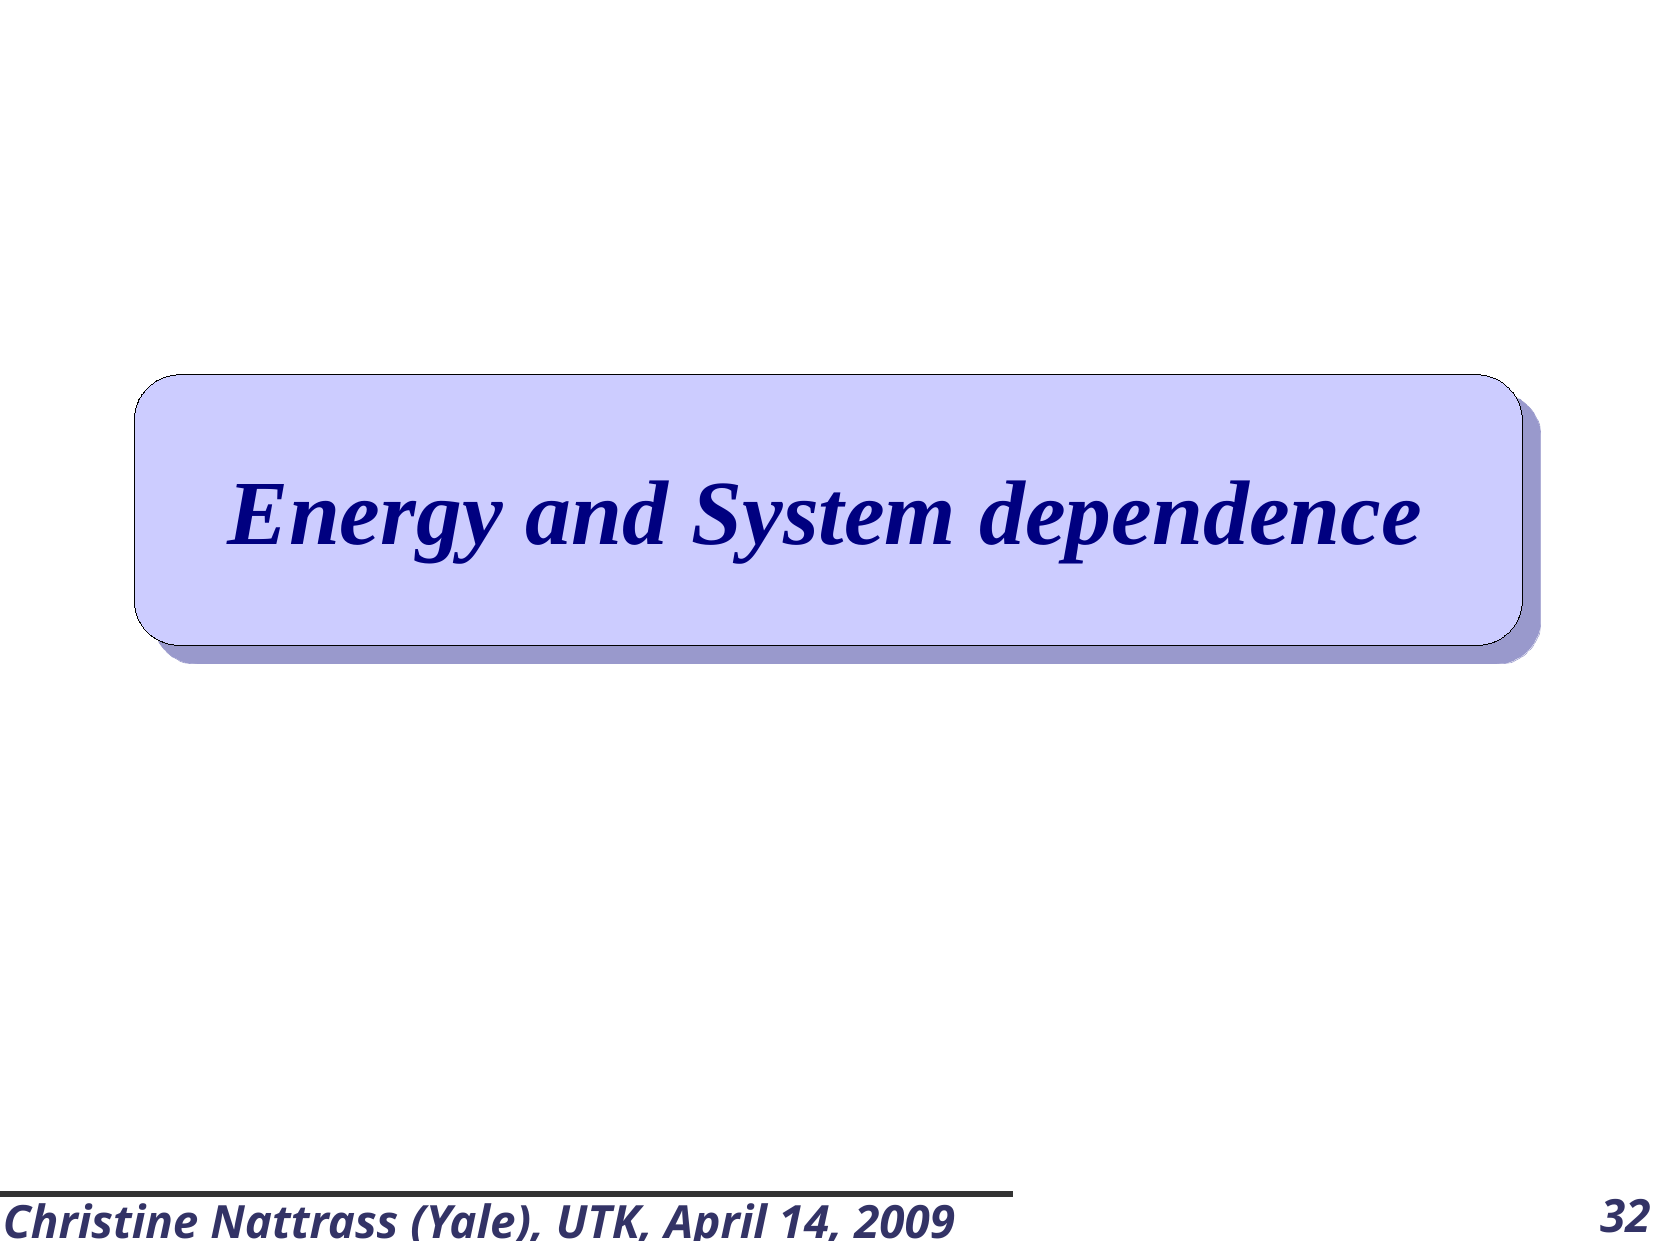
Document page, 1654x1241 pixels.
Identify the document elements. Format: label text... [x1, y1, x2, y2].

text_box [1518, 400, 1523, 620]
title Energy and System dependence [134, 373, 1518, 653]
